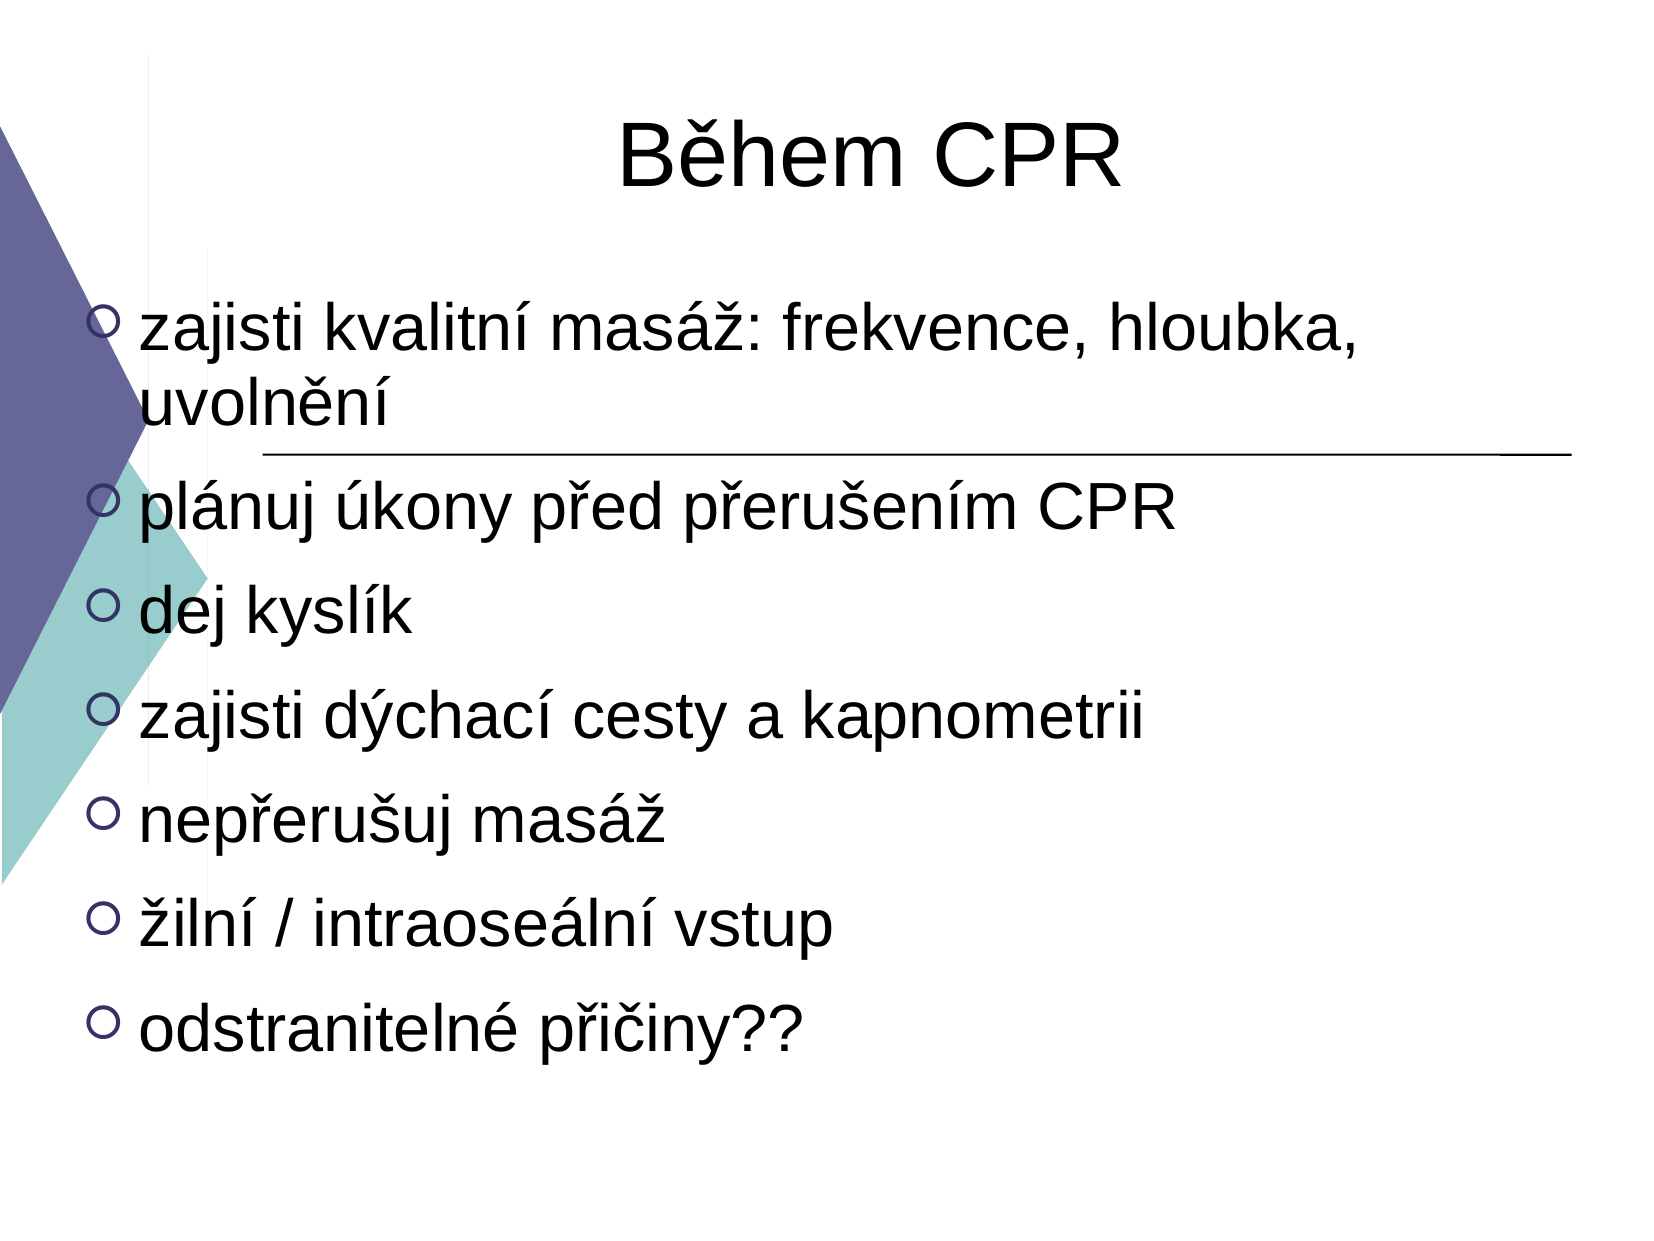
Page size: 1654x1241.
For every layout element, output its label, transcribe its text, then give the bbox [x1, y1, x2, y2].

title Během CPR [217, 24, 1527, 286]
list zajisti kvalitní masáž: frekvence, hloubka, uvolnění plánuj úkony před přerušením CPR dej kyslík zajisti dýchací cesty a kapnometrii nepřerušuj masáž žilní / intraoseální vstup odstranitelné přičiny?? [82, 290, 1571, 1109]
